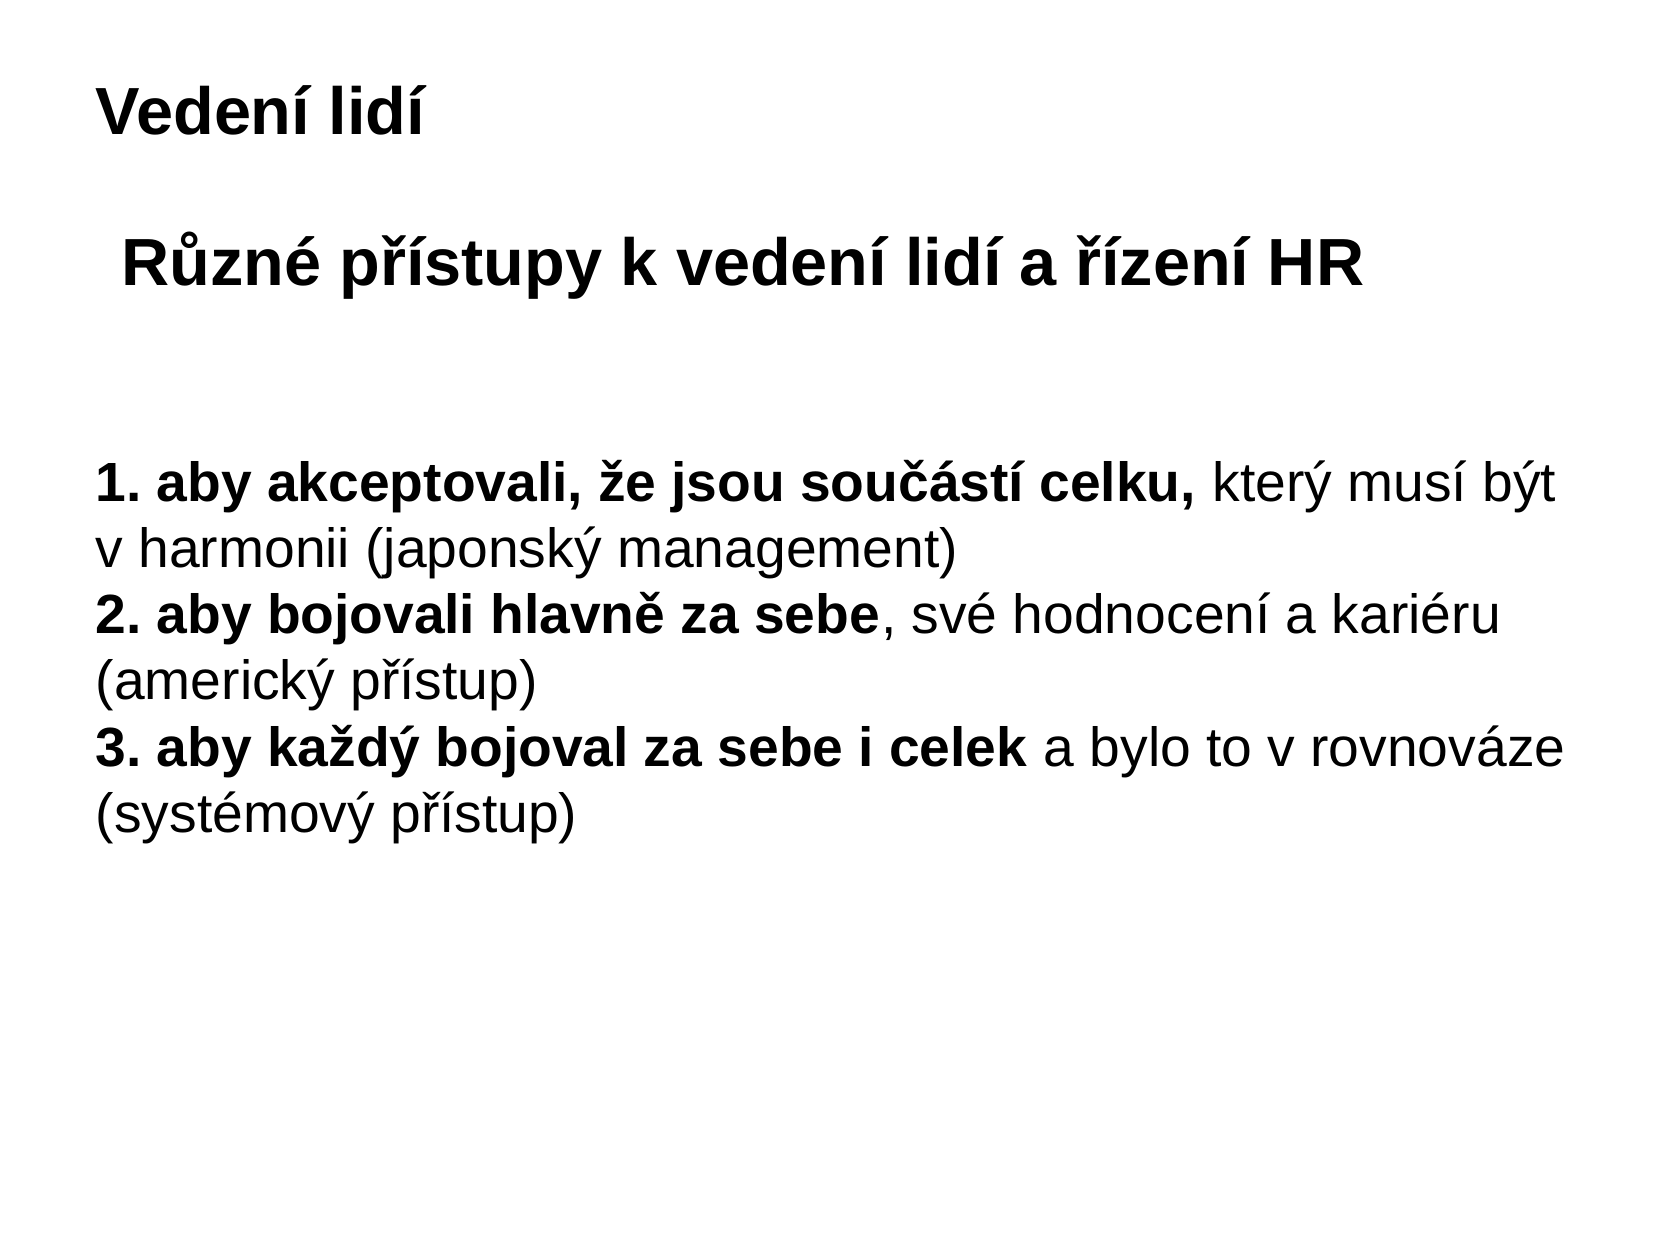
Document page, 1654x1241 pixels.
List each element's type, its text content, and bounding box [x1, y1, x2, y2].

text_box 1. aby akceptovali, že jsou součástí celku, který musí být v harmonii (japonský management) 2. aby bojovali hlavně za sebe, své hodnocení a kariéru (americký přístup) 3. aby každý bojoval za sebe i celek a bylo to v rovnováze (systémový přístup) [45, 438, 1612, 852]
text_box Různé přístupy k vedení lidí a řízení HR [70, 217, 1607, 378]
text_box Vedení lidí [45, 60, 441, 156]
